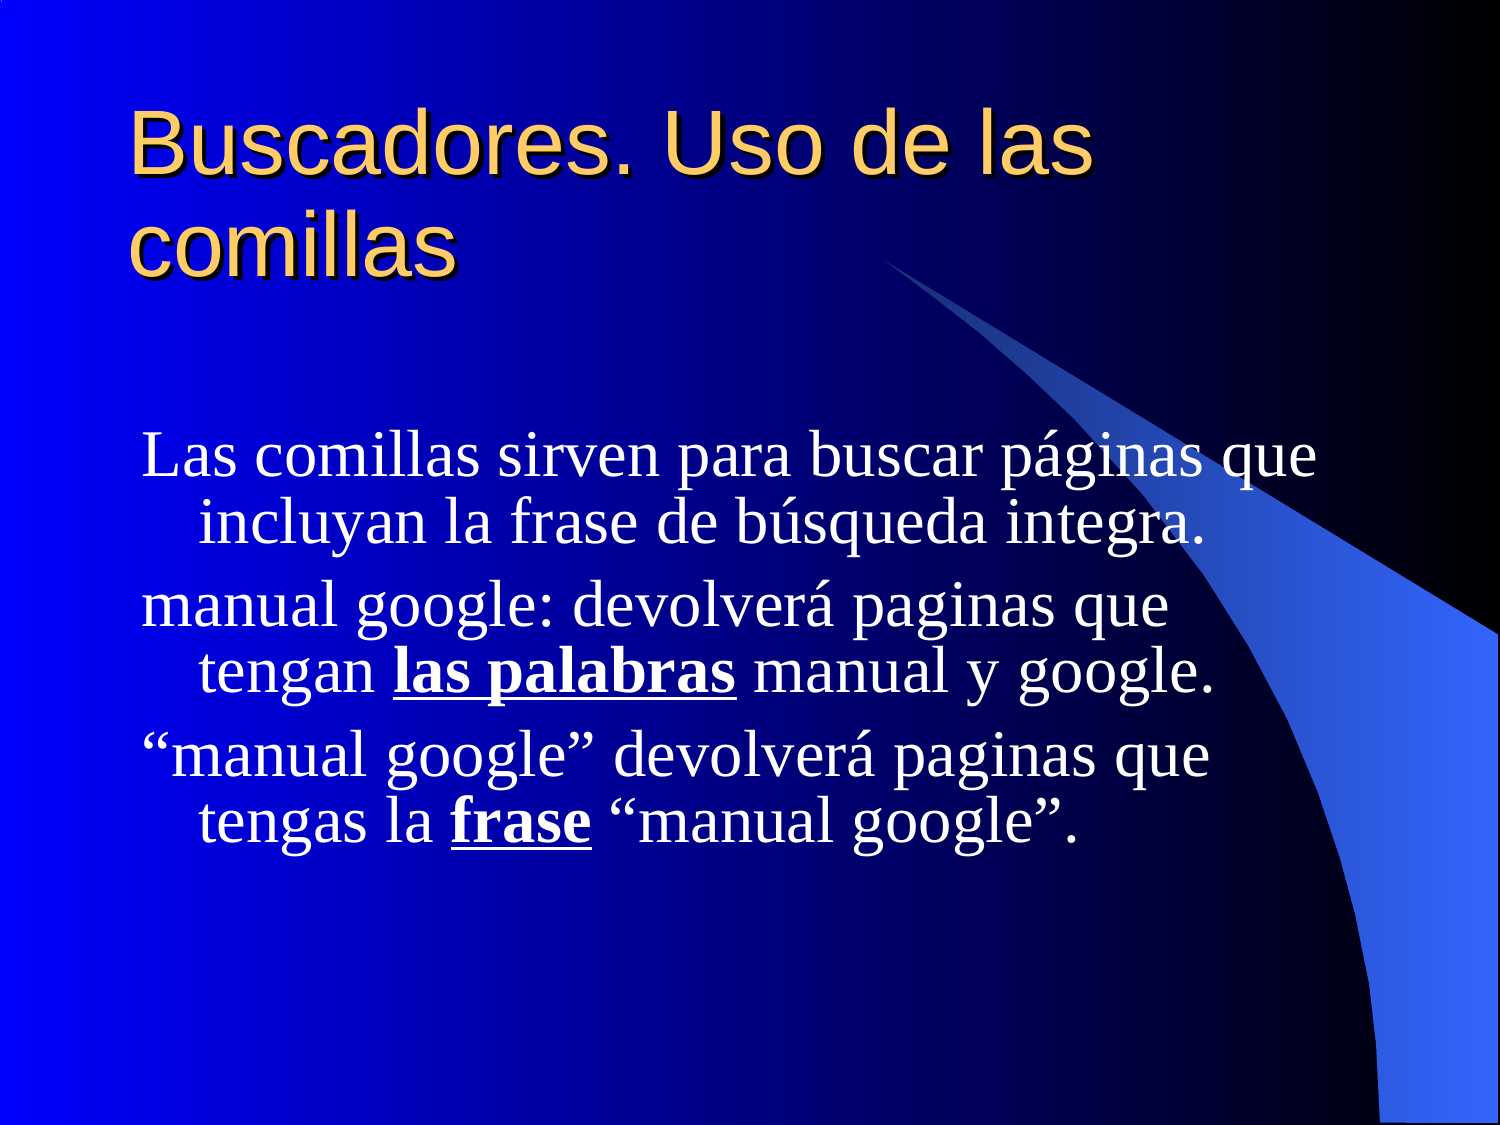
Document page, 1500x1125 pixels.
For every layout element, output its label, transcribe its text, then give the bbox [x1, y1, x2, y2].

title Buscadores. Uso de las comillas [111, 76, 1438, 312]
list Las comillas sirven para buscar páginas que incluyan la frase de búsqueda integra. manual google: devolverá paginas que tengan las palabras manual y google. “manual google” devolverá paginas que tengas la frase “manual google”. [111, 324, 1387, 1001]
